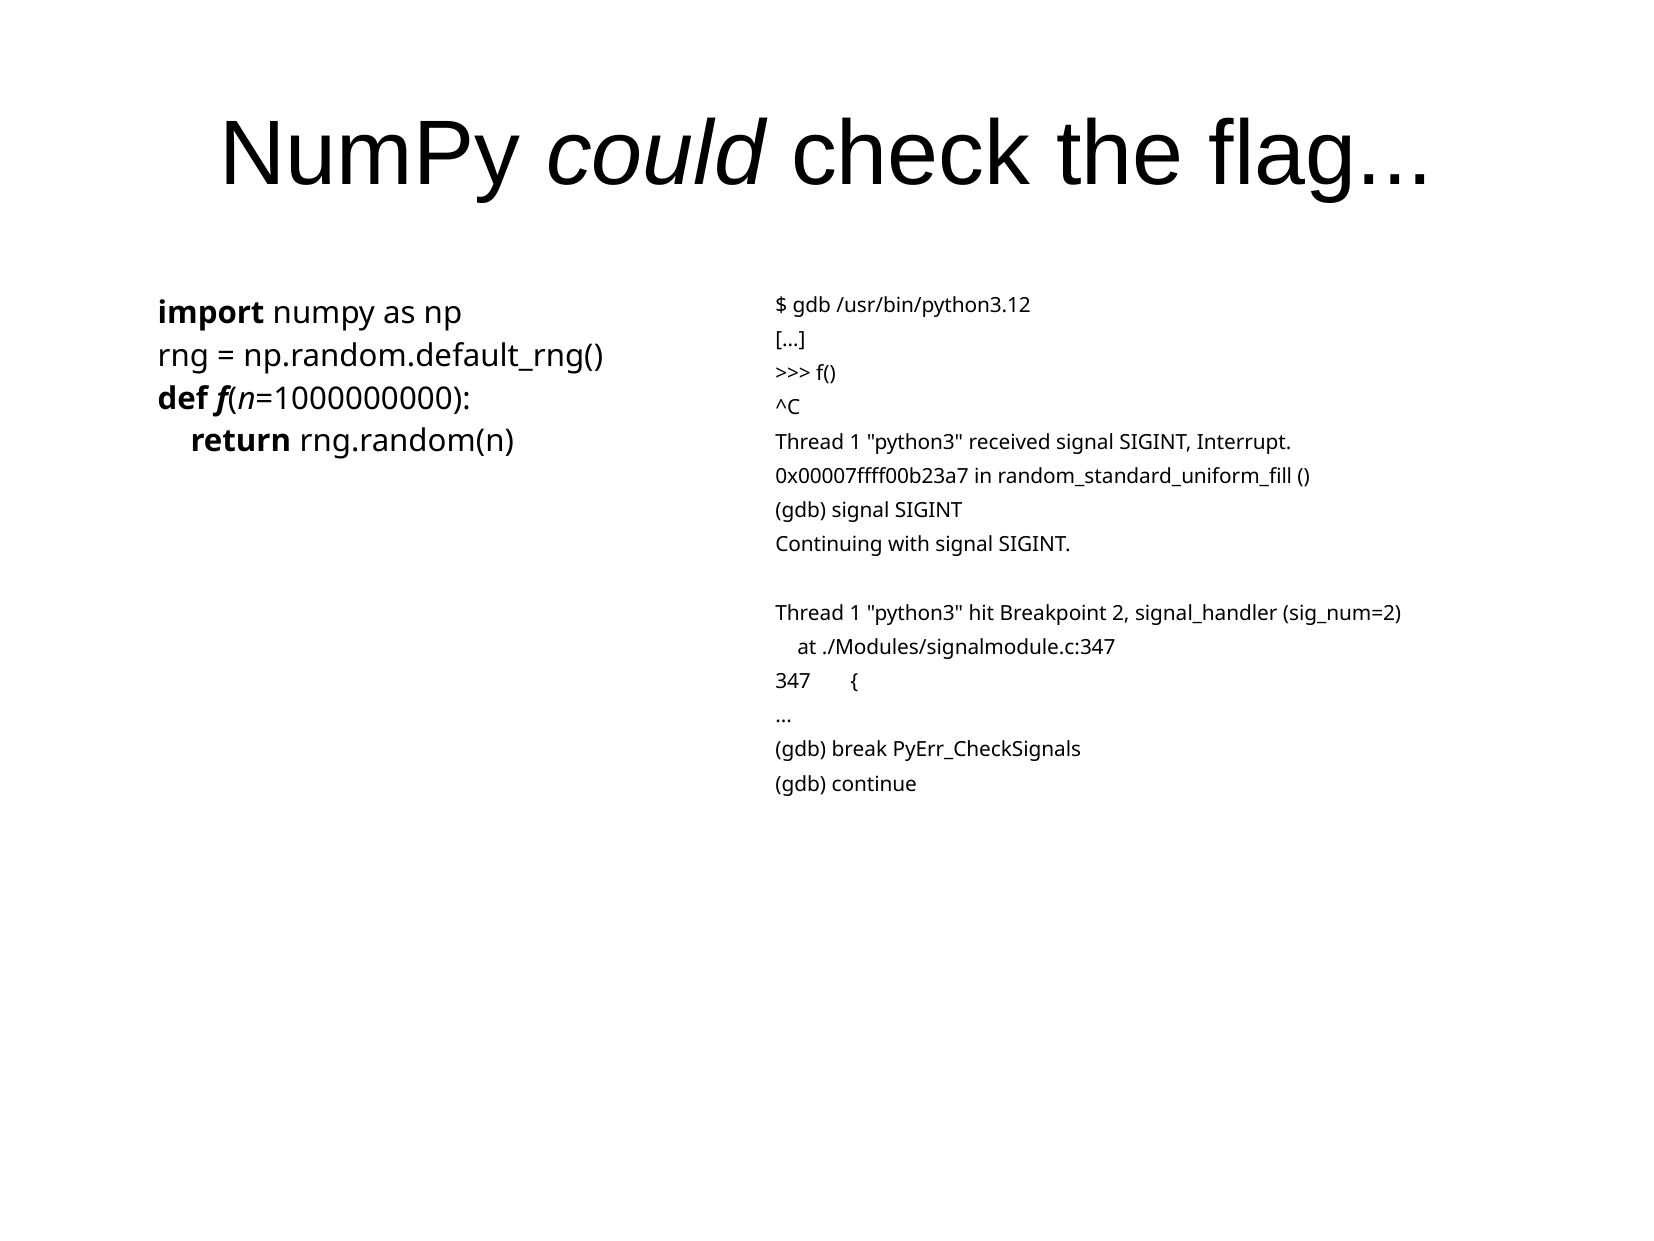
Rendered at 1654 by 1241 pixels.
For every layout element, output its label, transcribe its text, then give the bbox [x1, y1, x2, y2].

list import numpy as np rng = np.random.default_rng() def f(n=1000000000): return rng.random(n) [82, 290, 775, 1201]
list $ gdb /usr/bin/python3.12 […] >>> f() ^C Thread 1 "python3" received signal SIGINT, Interrupt. 0x00007ffff00b23a7 in random_standard_uniform_fill () (gdb) signal SIGINT Continuing with signal SIGINT. Thread 1 "python3" hit Breakpoint 2, signal_handler (sig_num=2) at ./Modules/signalmodule.c:347 347 { ... (gdb) break PyErr_CheckSignals (gdb) continue [775, 290, 1633, 1201]
title NumPy could check the flag... [82, 49, 1571, 257]
